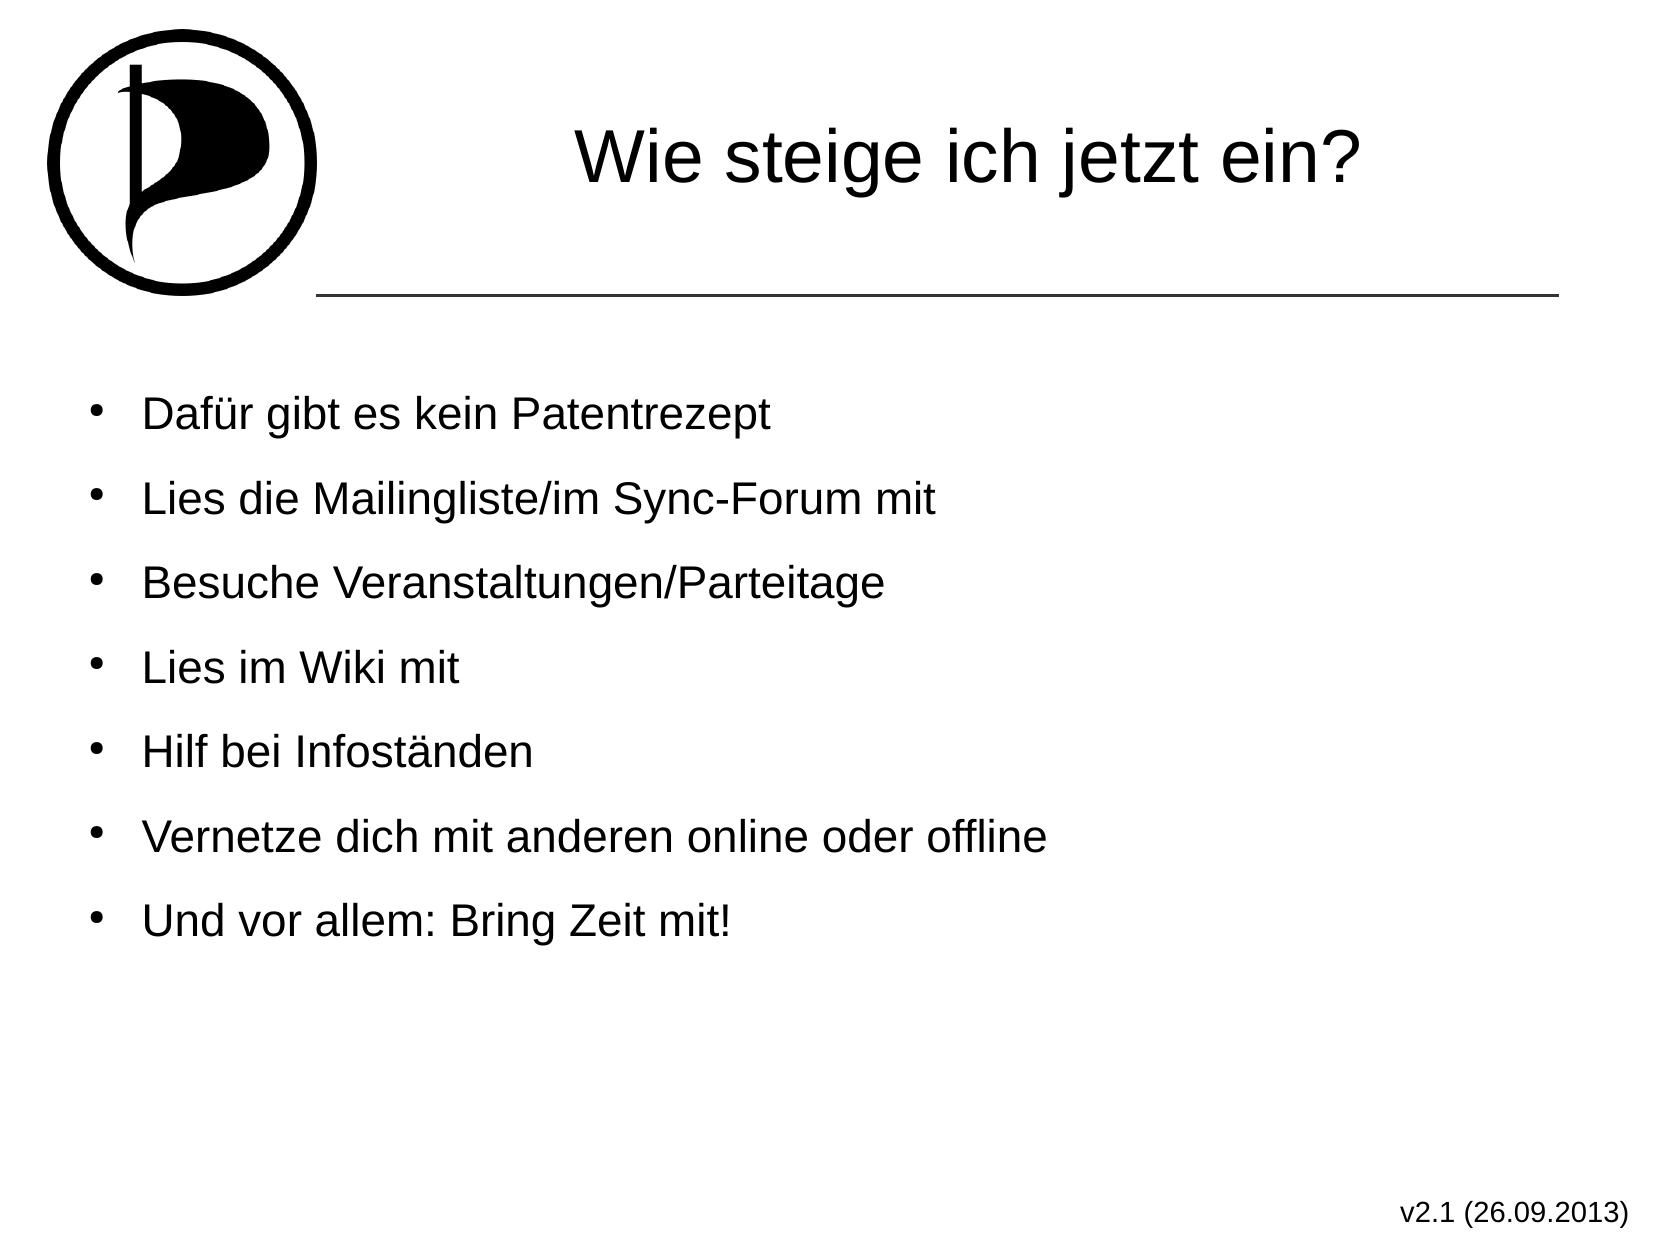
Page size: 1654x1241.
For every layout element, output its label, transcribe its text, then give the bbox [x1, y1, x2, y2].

picture [47, 29, 317, 296]
list v2.1 (26.09.2013) [1358, 1192, 1654, 1241]
list Dafür gibt es kein Patentrezept Lies die Mailingliste/im Sync-Forum mit Besuche Veranstaltungen/Parteitage Lies im Wiki mit Hilf bei Infoständen Vernetze dich mit anderen online oder offline Und vor allem: Bring Zeit mit! [70, 383, 1550, 1086]
title Wie steige ich jetzt ein? [366, 49, 1571, 257]
